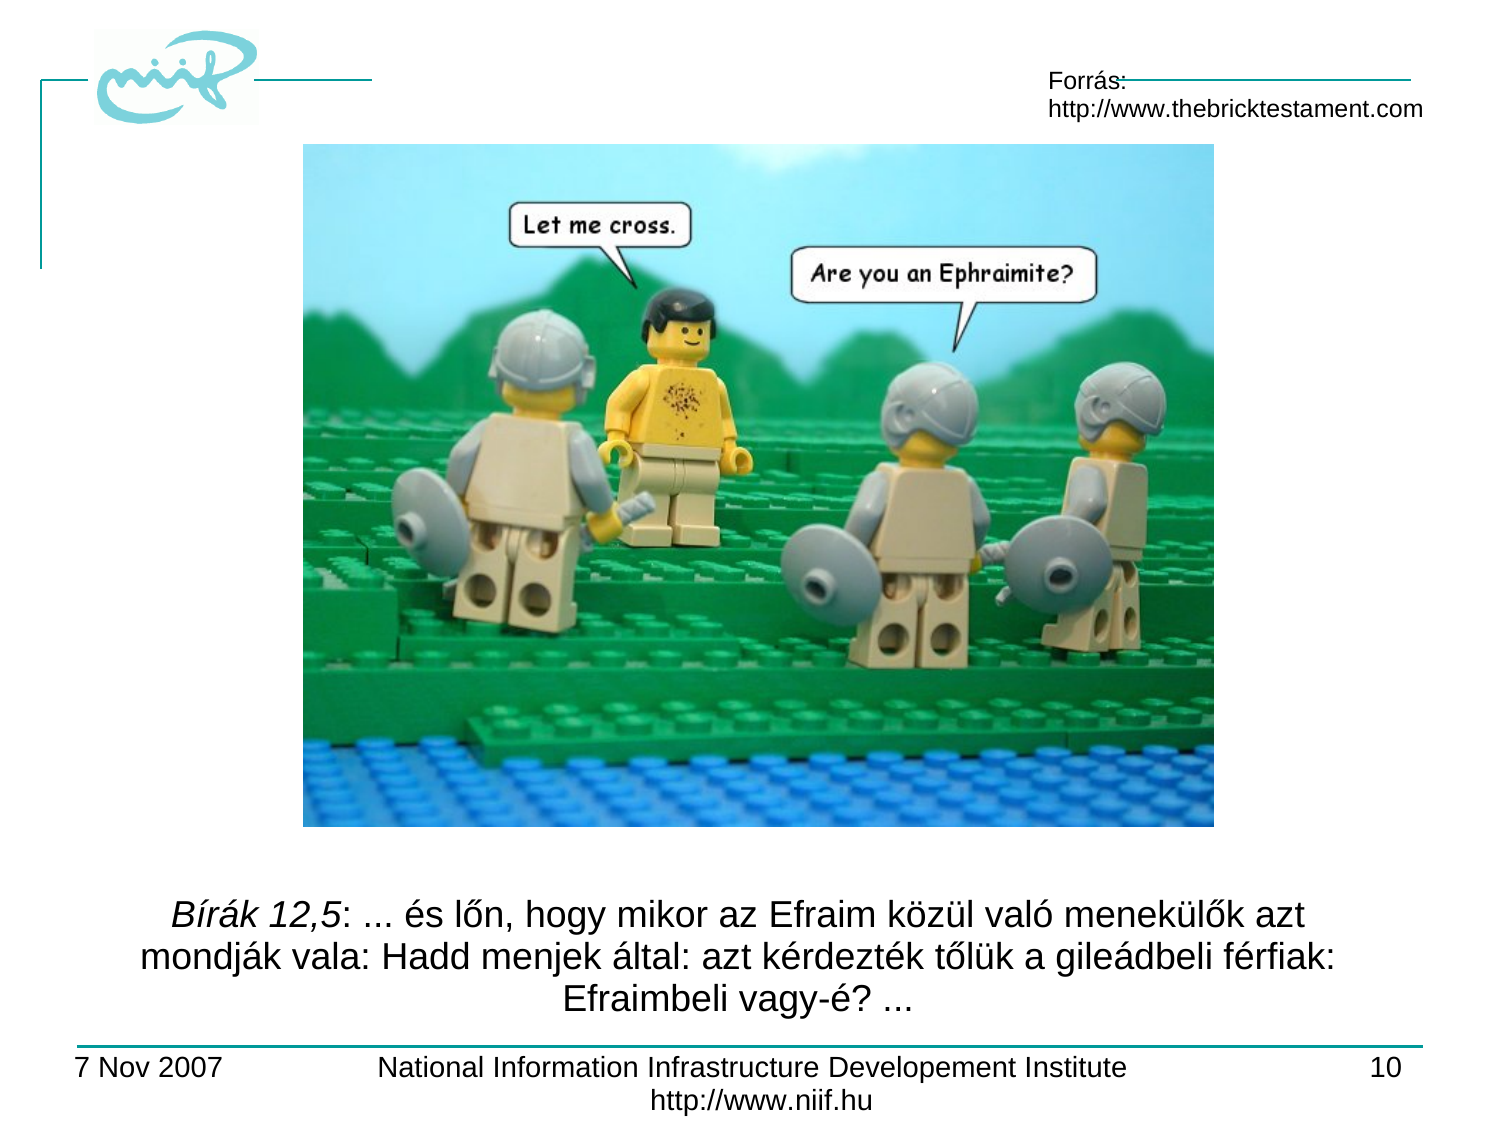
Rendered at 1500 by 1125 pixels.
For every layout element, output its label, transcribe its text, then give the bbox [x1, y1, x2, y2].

text_box Bírák 12,5: ... és lőn, hogy mikor az Efraim közül való menekülők azt mondják vala: Hadd menjek által: azt kérdezték tőlük a gileádbeli férfiak: Efraimbeli vagy-é? ... [88, 885, 1388, 1027]
picture [303, 144, 1214, 827]
picture [94, 29, 259, 125]
text_box Forrás: http://www.thebricktestament.com [1033, 59, 1447, 130]
